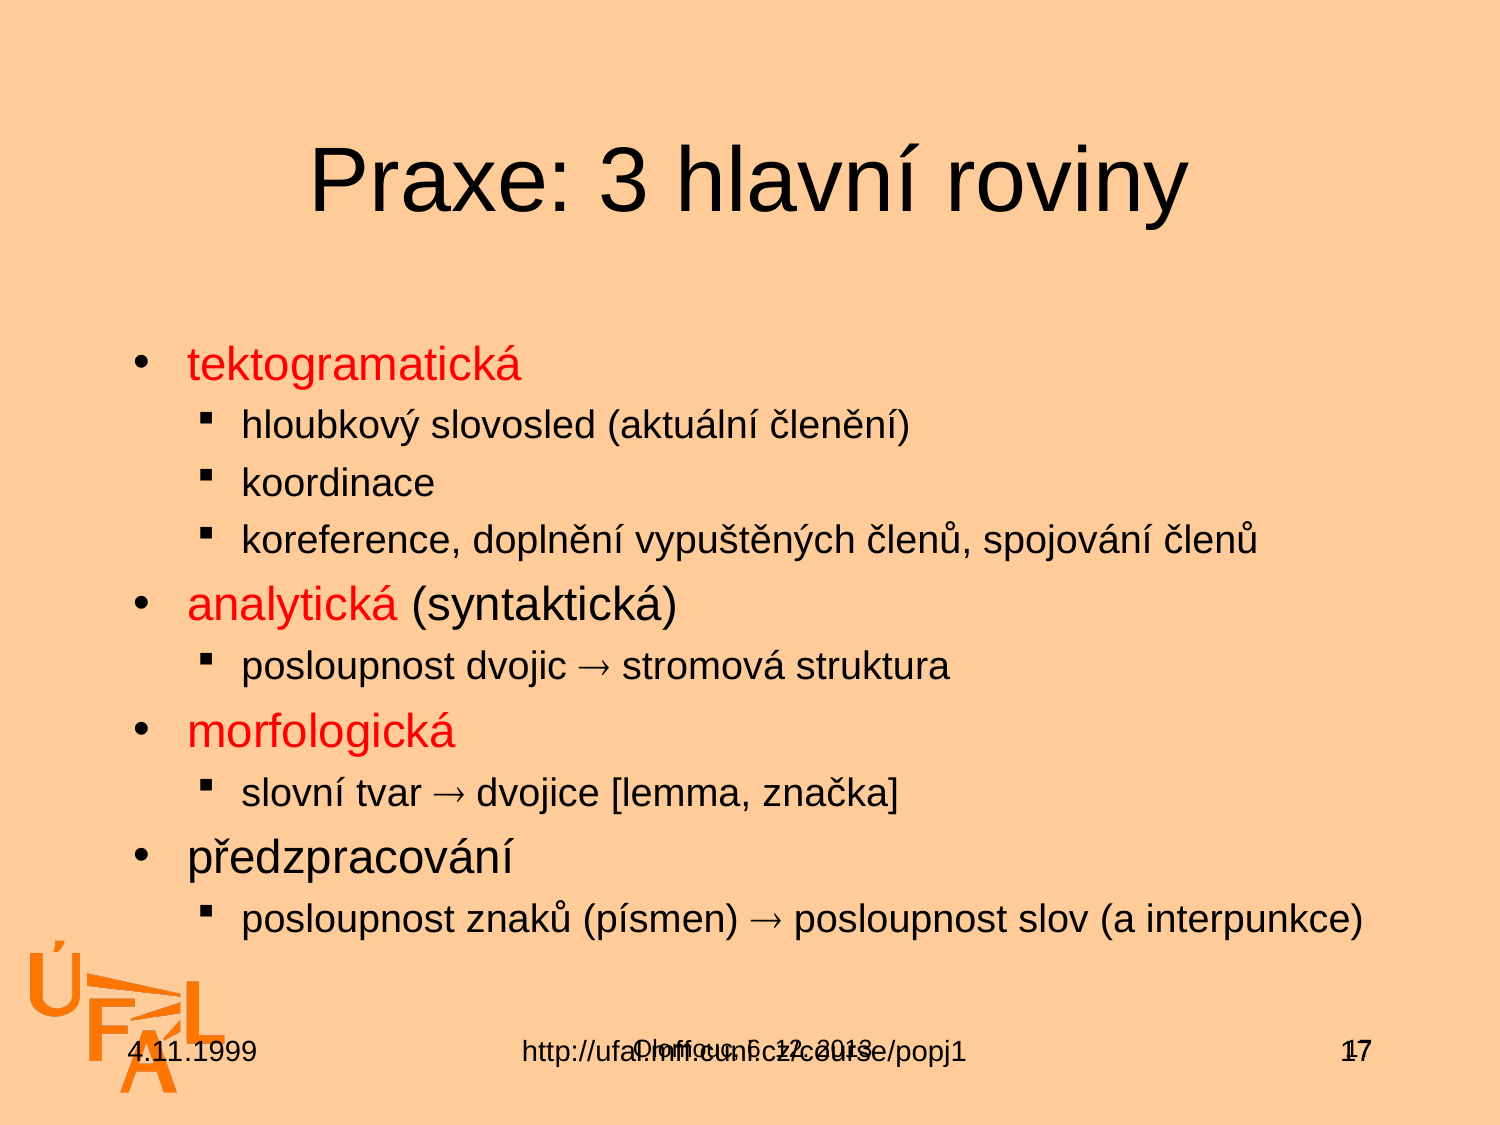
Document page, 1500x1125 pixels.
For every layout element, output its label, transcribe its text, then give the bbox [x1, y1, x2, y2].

text_box 4.11.1999 [112, 1025, 426, 1101]
list tektogramatická hloubkový slovosled (aktuální členění) koordinace koreference, doplnění vypuštěných členů, spojování členů analytická (syntaktická) posloupnost dvojic  stromová struktura morfologická slovní tvar  dvojice [lemma, značka] předzpracování posloupnost znaků (písmen)  posloupnost slov (a interpunkce) [112, 324, 1388, 1000]
title Praxe: 3 hlavní roviny [112, 62, 1388, 288]
text_box <číslo> [1074, 1025, 1388, 1101]
picture [29, 940, 225, 1093]
text_box http://ufal.mff.cuni.cz/course/popj1 [501, 1025, 988, 1101]
